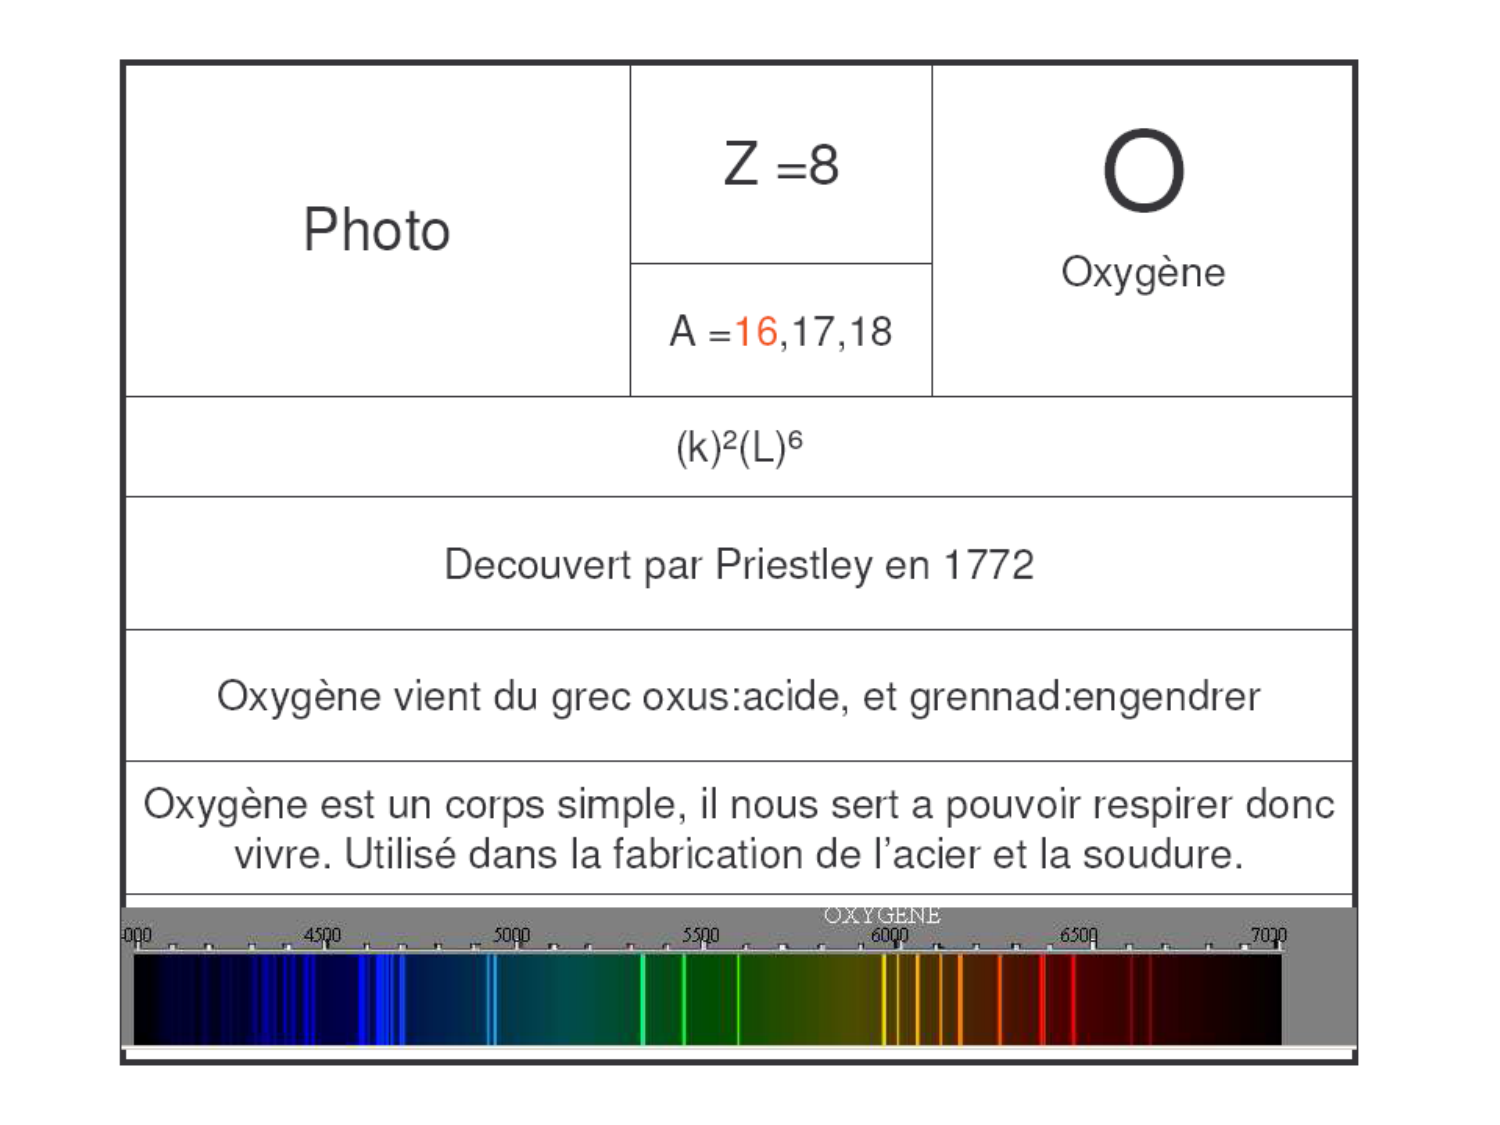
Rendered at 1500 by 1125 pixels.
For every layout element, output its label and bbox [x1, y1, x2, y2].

picture [117, 55, 1368, 1072]
